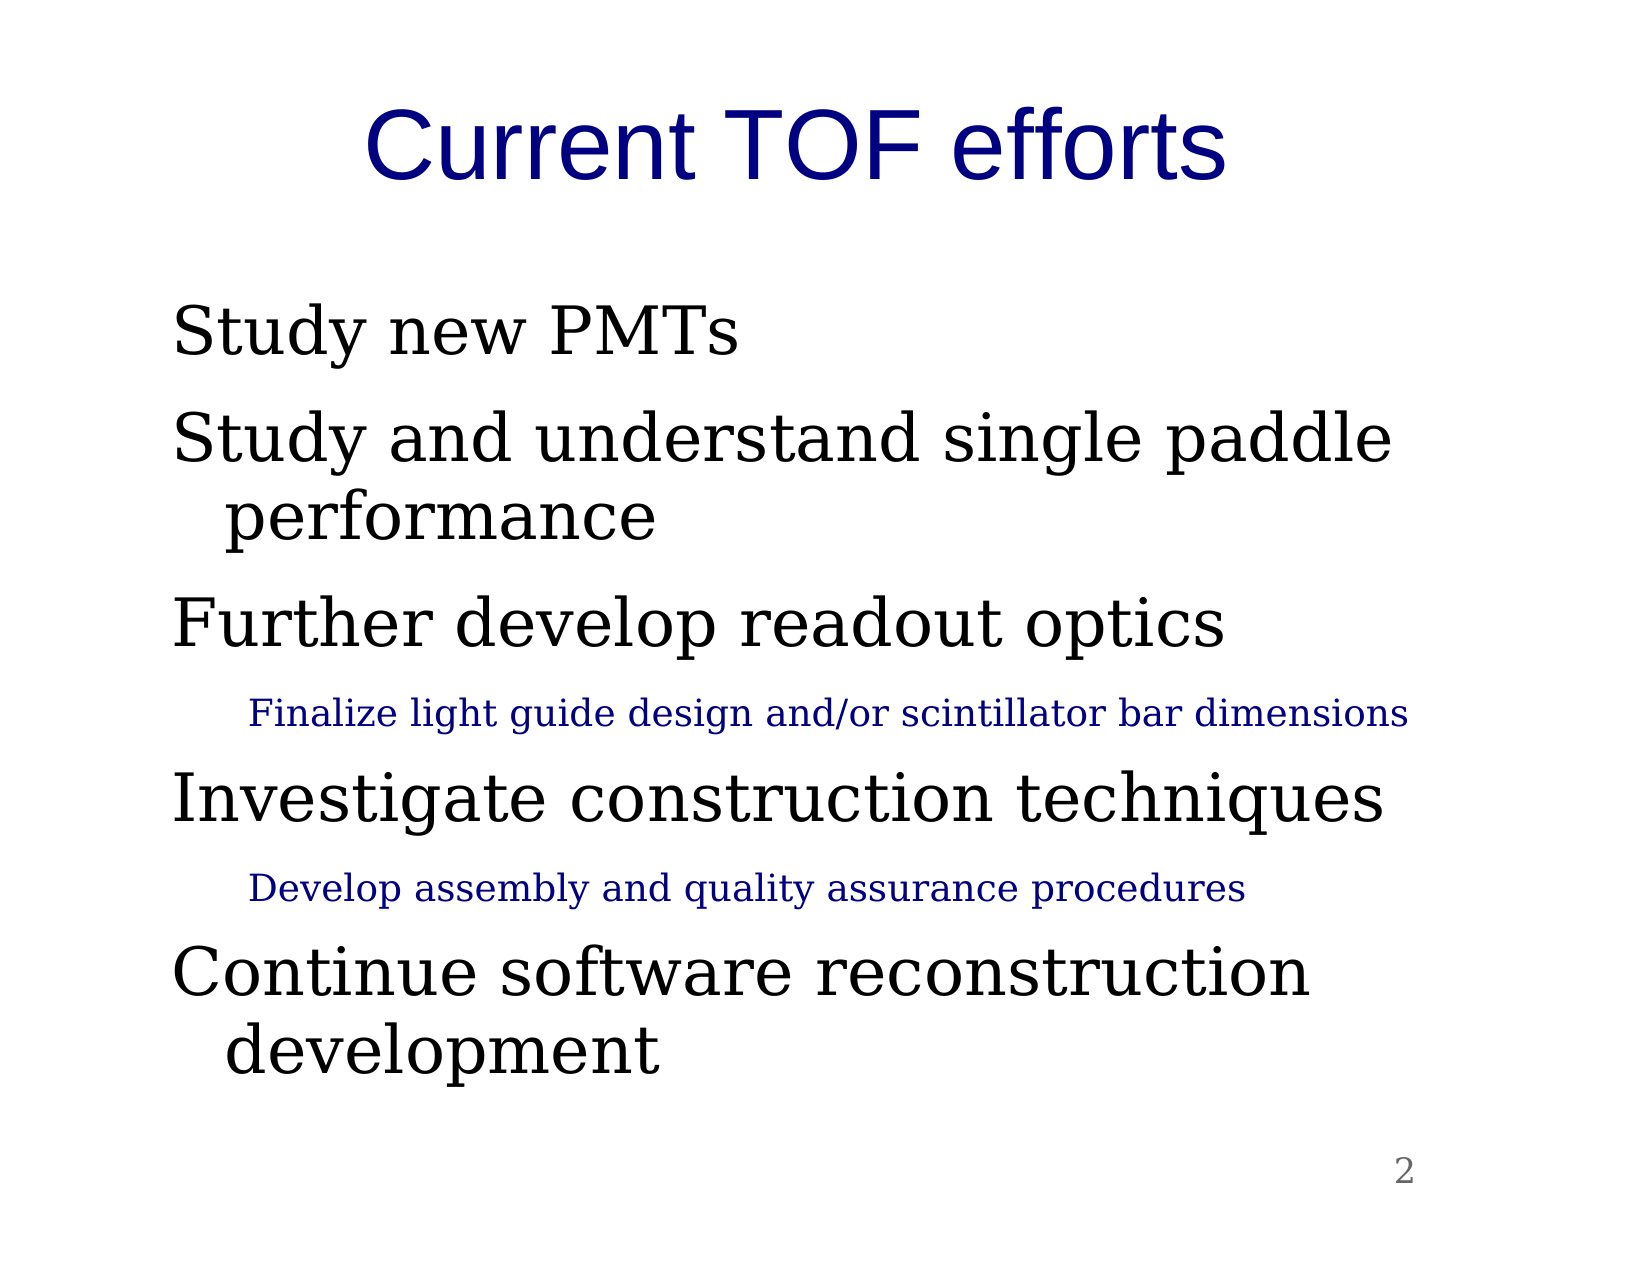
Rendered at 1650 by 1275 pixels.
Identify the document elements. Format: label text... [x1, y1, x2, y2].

text_box <number> [1394, 1151, 1591, 1192]
list Study new PMTs Study and understand single paddle performance Further develop readout optics Finalize light guide design and/or scintillator bar dimensions Investigate construction techniques Develop assembly and quality assurance procedures Continue software reconstruction development [153, 292, 1463, 1090]
text_box Current TOF efforts [363, 88, 1455, 292]
